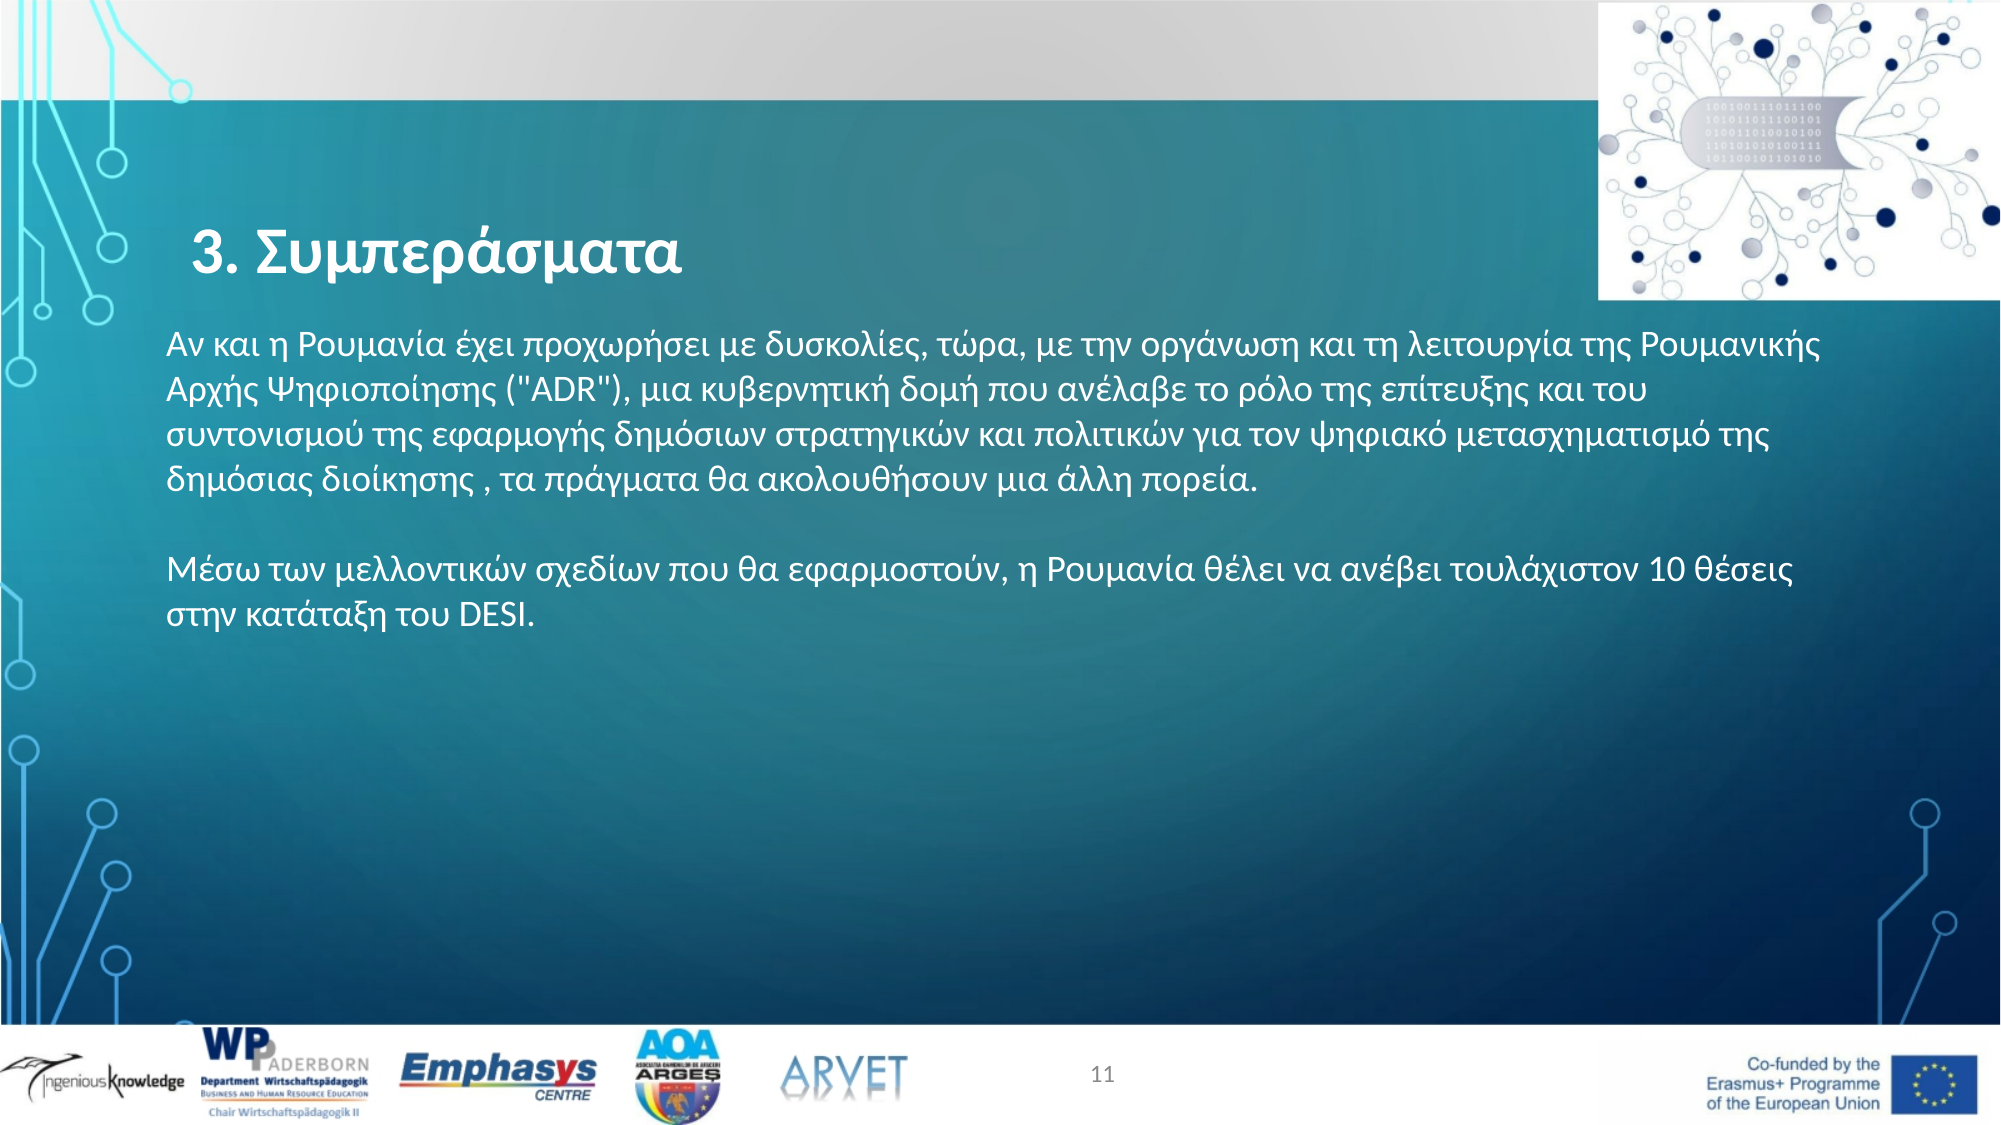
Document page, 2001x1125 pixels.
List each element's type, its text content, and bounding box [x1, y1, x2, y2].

picture [0, 0, 2001, 1125]
text_box 3. Συμπεράσματα [175, 198, 699, 295]
text_box Αν και η Ρουμανία έχει προχωρήσει με δυσκολίες, τώρα, με την οργάνωση και τη λειτουργία της Ρουμανικής Αρχής Ψηφιοποίησης ("ADR"), μια κυβερνητική δομή που ανέλαβε το ρόλο της επίτευξης και του συντονισμού της εφαρμογής δημόσιων στρατηγικών και πολιτικών για τον ψηφιακό μετασχηματισμό της δημόσιας διοίκησης , τα πράγματα θα ακολουθήσουν μια άλλη πορεία. Μέσω των μελλοντικών σχεδίων που θα εφαρμοστούν, η Ρουμανία θέλει να ανέβει τουλάχιστον 10 θέσεις στην κατάταξη του DESI. [151, 311, 1870, 643]
